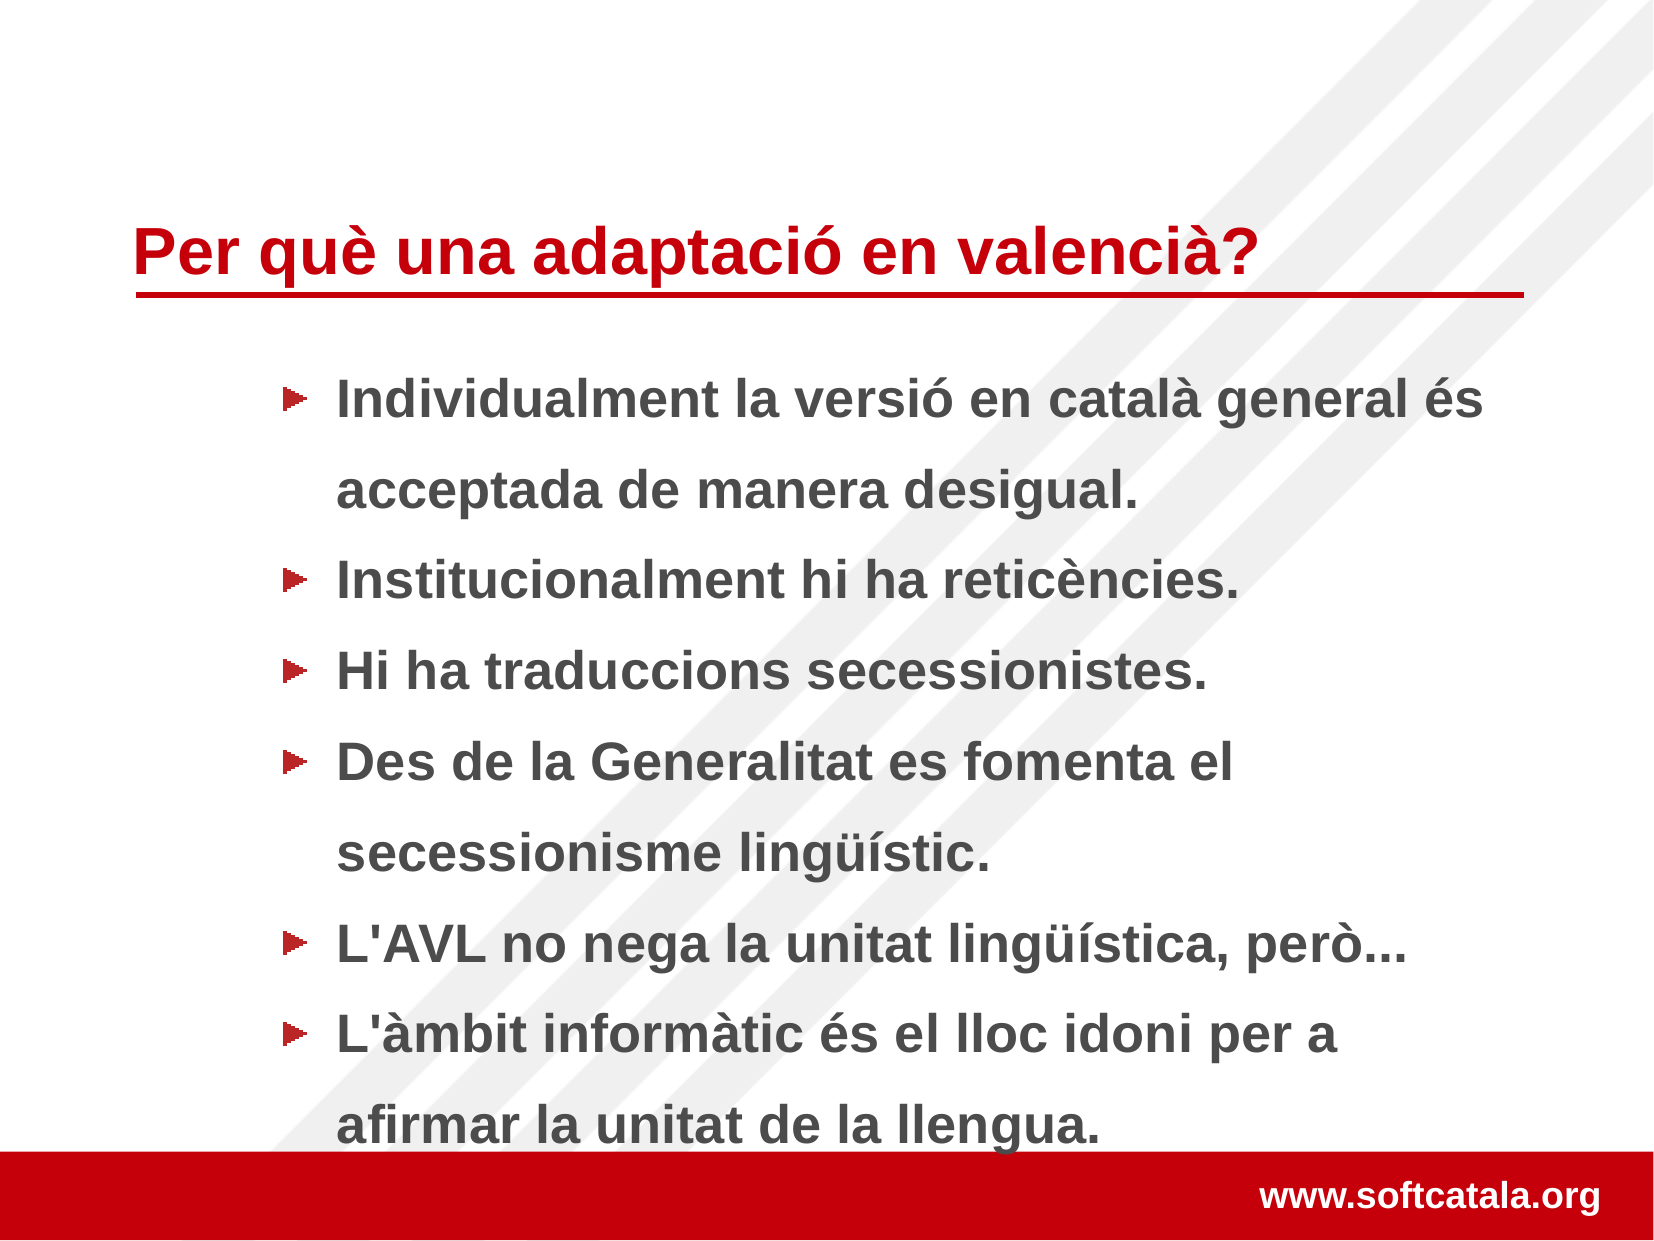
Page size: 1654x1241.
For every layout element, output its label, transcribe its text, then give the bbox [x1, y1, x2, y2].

picture [0, 0, 1654, 1151]
text_box Individualment la versió en català general és acceptada de manera desigual. Institucionalment hi ha reticències. Hi ha traduccions secessionistes. Des de la Generalitat es fomenta el secessionisme lingüístic. L'AVL no nega la unitat lingüística, però... L'àmbit informàtic és el lloc idoni per a afirmar la unitat de la llengua. [118, 330, 1536, 1224]
text_box Per què una adaptació en valencià? [118, 206, 1501, 297]
text_box www.softcatala.org [0, 1151, 1654, 1241]
